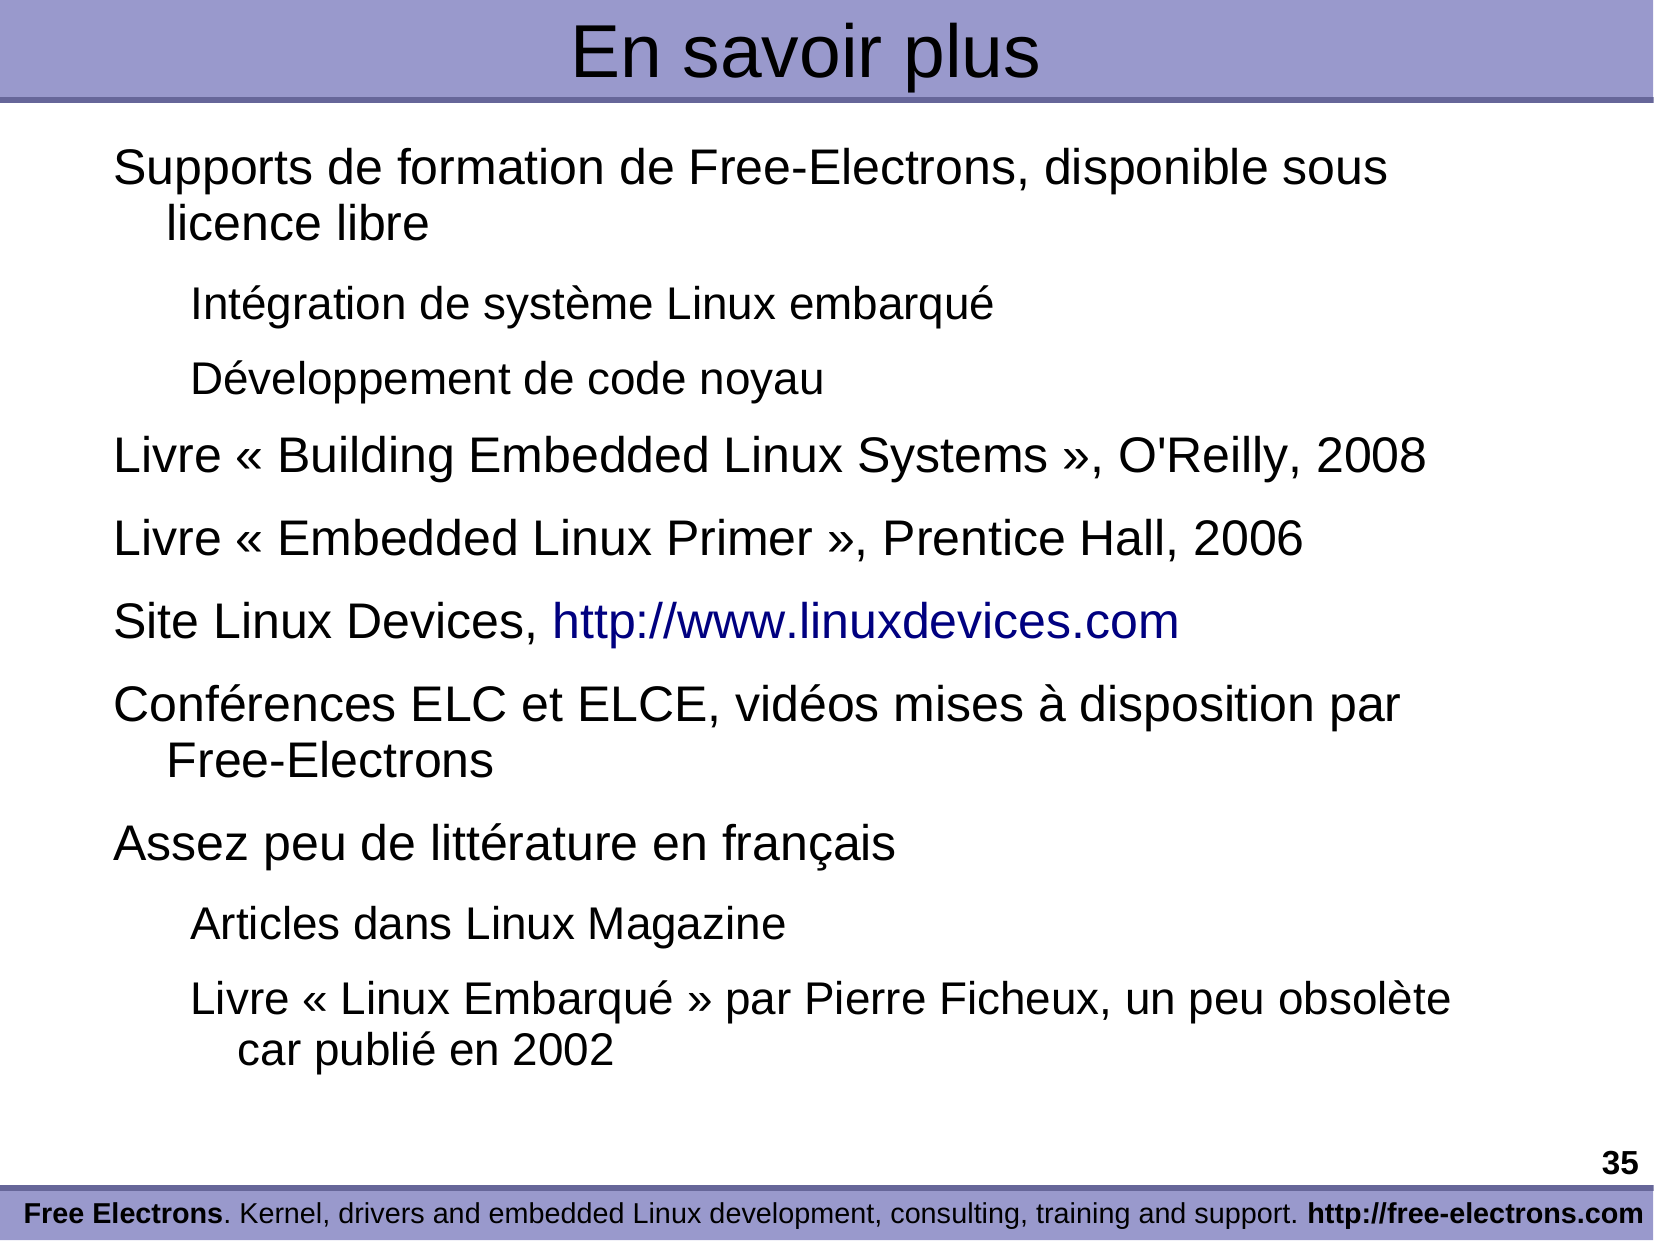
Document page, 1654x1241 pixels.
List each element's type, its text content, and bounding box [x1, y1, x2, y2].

list Supports de formation de Free-Electrons, disponible sous licence libre Intégration de système Linux embarqué Développement de code noyau Livre « Building Embedded Linux Systems », O'Reilly, 2008 Livre « Embedded Linux Primer », Prentice Hall, 2006 Site Linux Devices, http://www.linuxdevices.com Conférences ELC et ELCE, vidéos mises à disposition par Free-Electrons Assez peu de littérature en français Articles dans Linux Magazine Livre « Linux Embarqué » par Pierre Ficheux, un peu obsolète car publié en 2002 [96, 139, 1509, 1155]
title En savoir plus [60, 4, 1551, 98]
